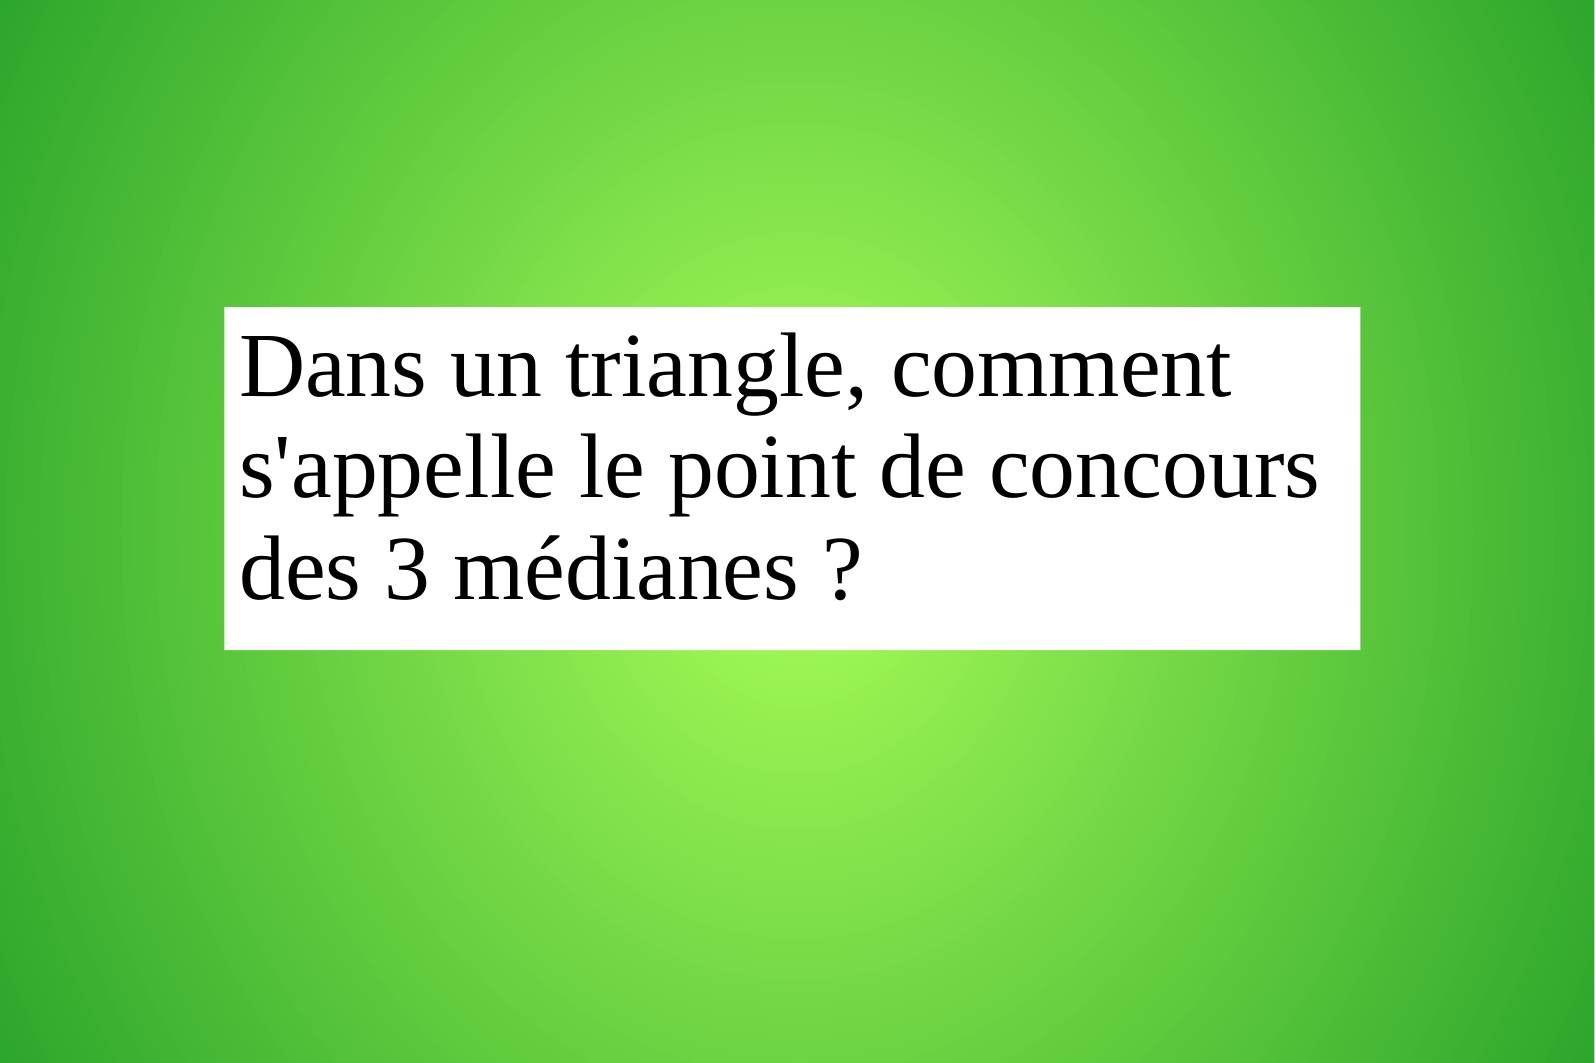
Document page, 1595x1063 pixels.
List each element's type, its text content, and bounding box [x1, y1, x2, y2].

text_box Dans un triangle, comment s'appelle le point de concours des 3 médianes ? [224, 307, 1361, 651]
picture [0, 0, 1595, 1063]
